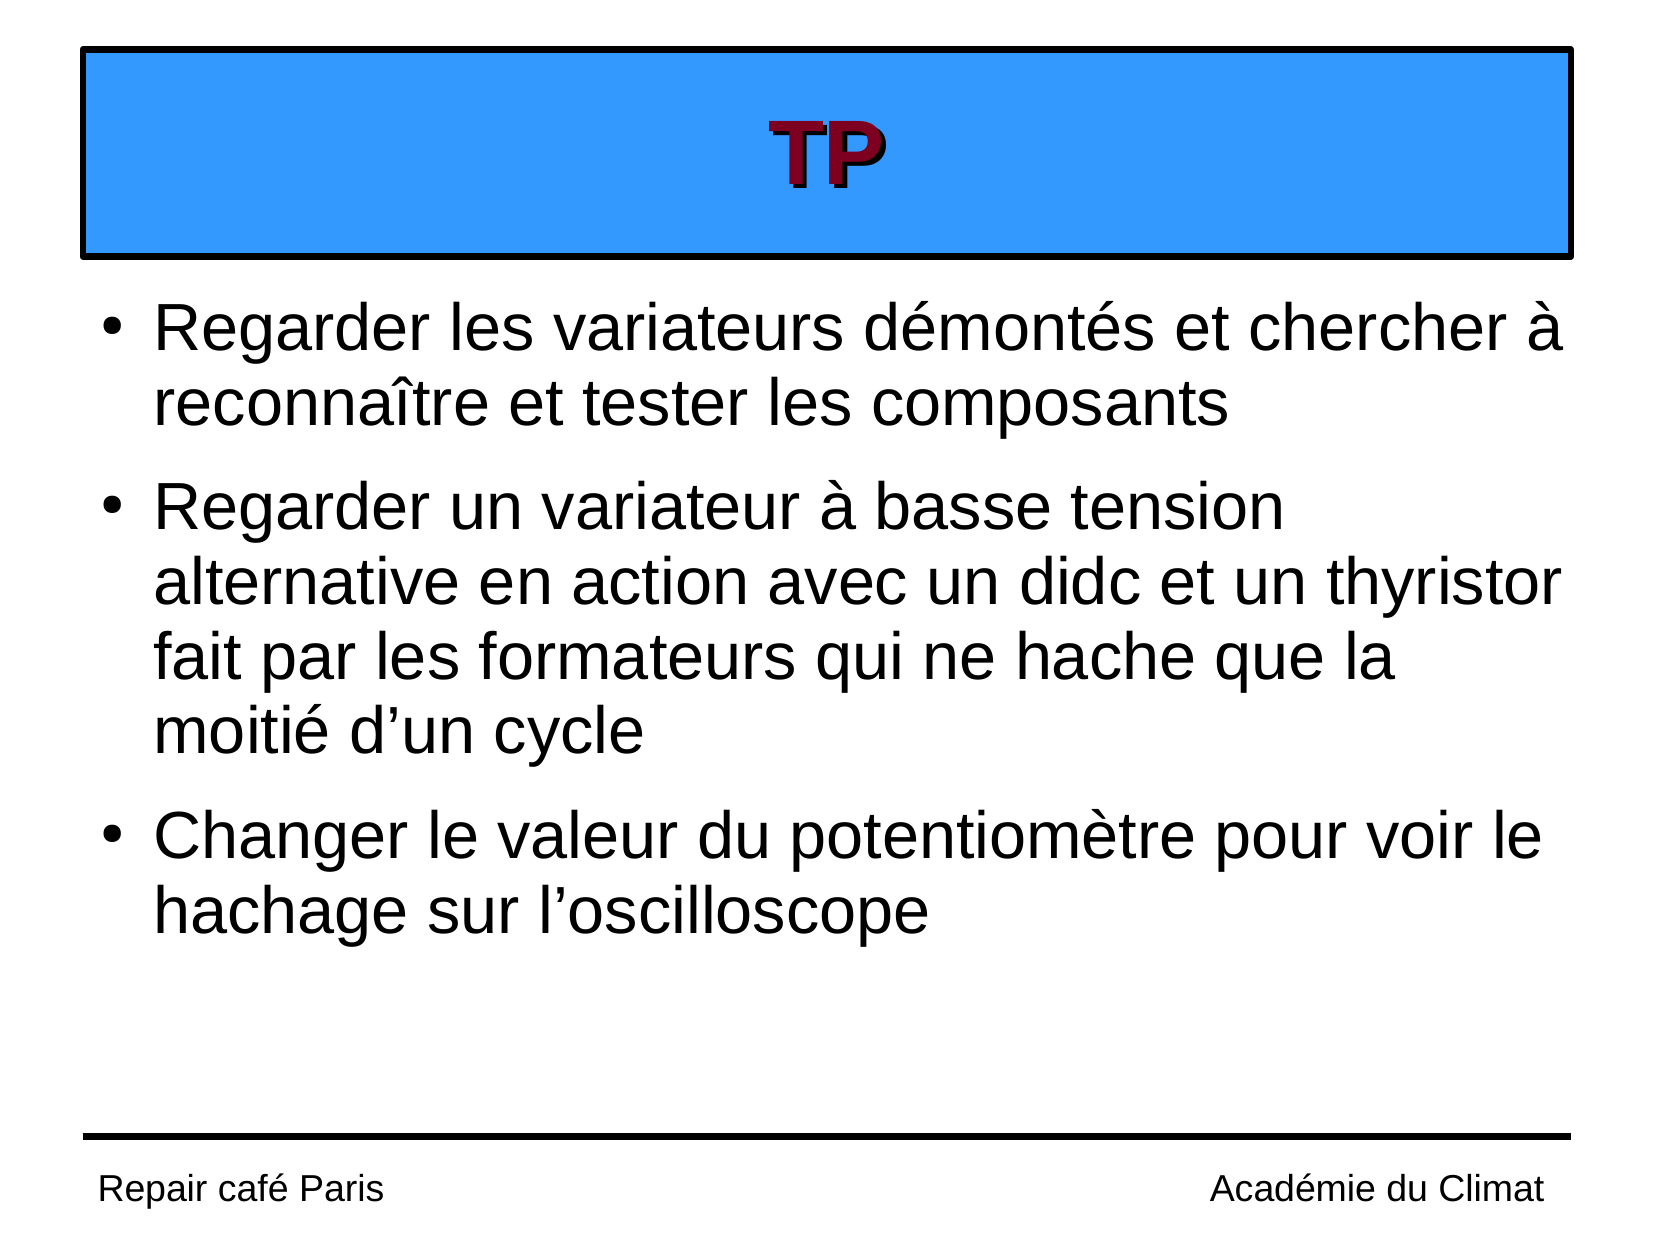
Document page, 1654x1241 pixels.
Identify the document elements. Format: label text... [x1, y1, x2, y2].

title TP [82, 49, 1571, 257]
list Regarder les variateurs démontés et chercher à reconnaître et tester les composants Regarder un variateur à basse tension alternative en action avec un didc et un thyristor fait par les formateurs qui ne hache que la moitié d’un cycle Changer le valeur du potentiomètre pour voir le hachage sur l’oscilloscope [82, 290, 1571, 1111]
text_box Repair café Paris Académie du Climat [82, 1160, 1571, 1217]
